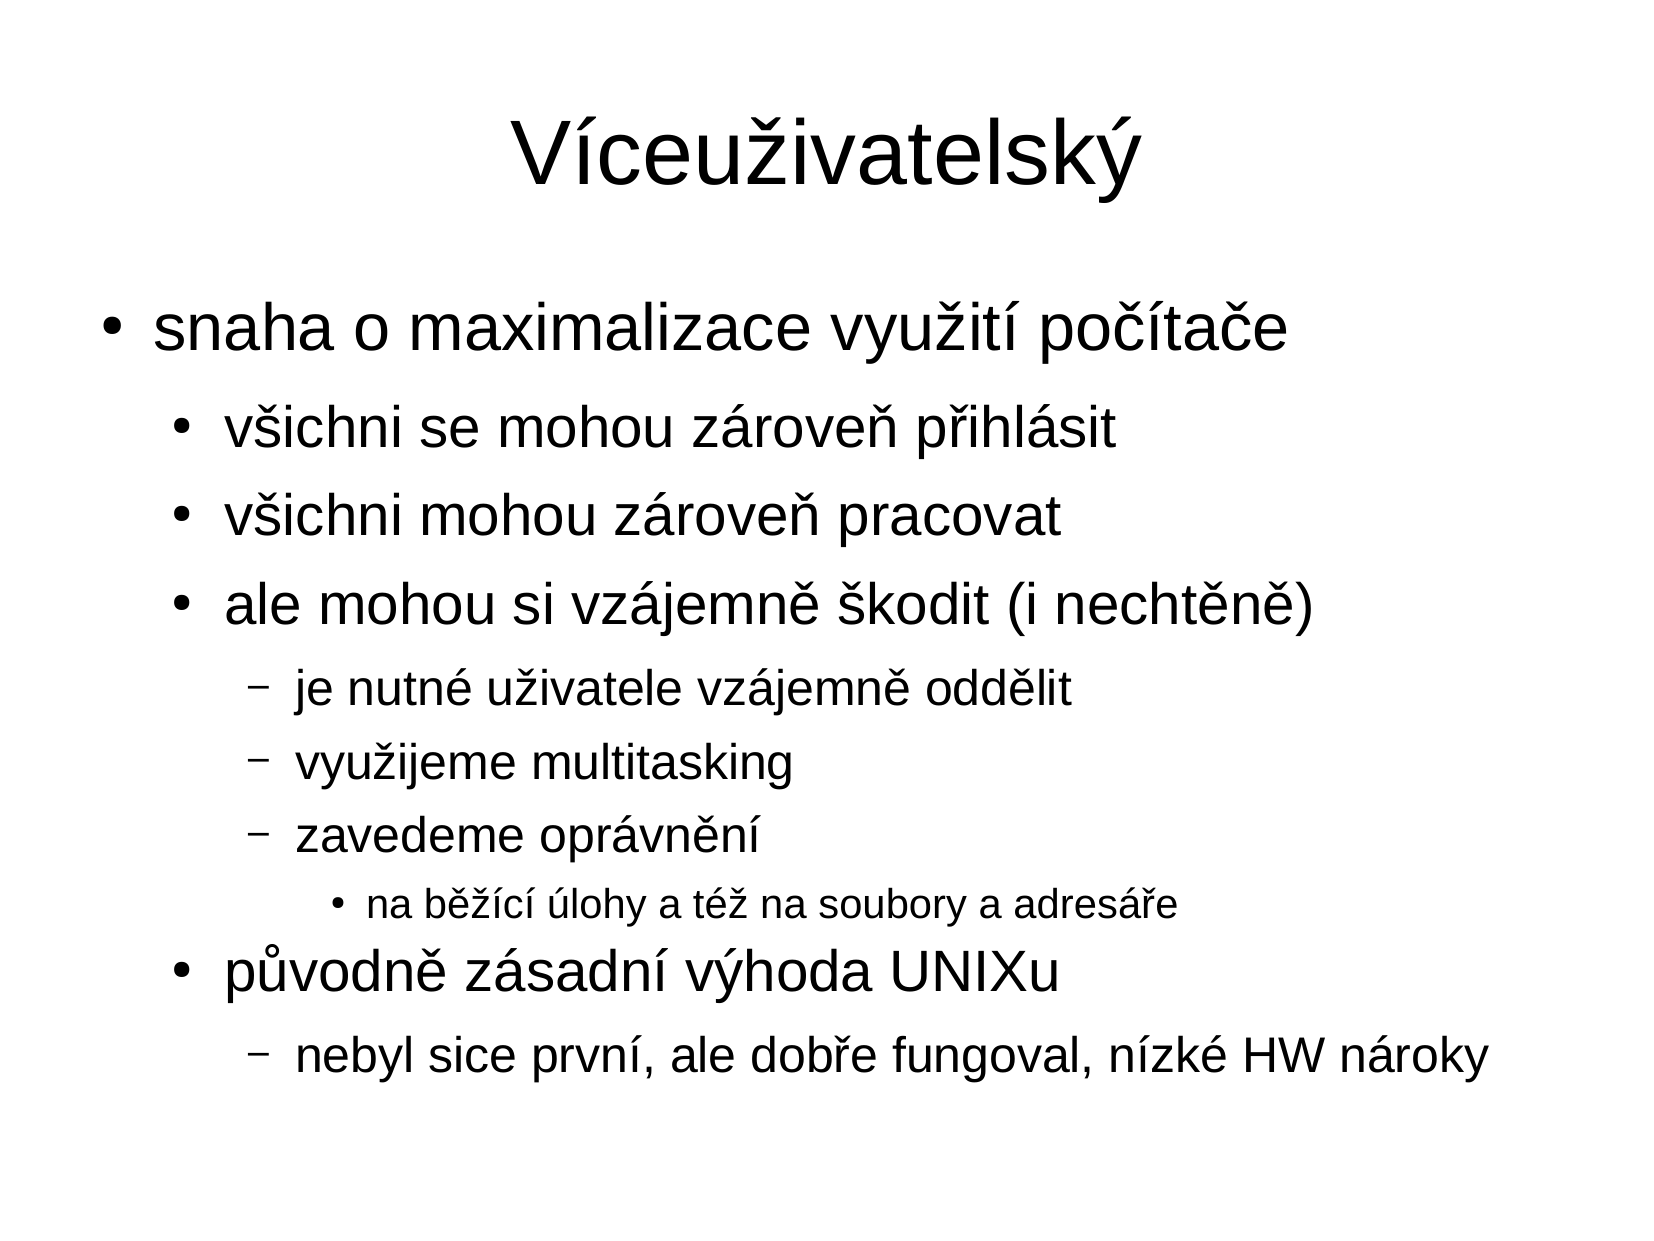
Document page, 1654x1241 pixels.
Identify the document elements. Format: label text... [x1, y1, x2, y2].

title Víceuživatelský [82, 56, 1571, 250]
list snaha o maximalizace využití počítače všichni se mohou zároveň přihlásit všichni mohou zároveň pracovat ale mohou si vzájemně škodit (i nechtěně) je nutné uživatele vzájemně oddělit využijeme multitasking zavedeme oprávnění na běžící úlohy a též na soubory a adresáře původně zásadní výhoda UNIXu nebyl sice první, ale dobře fungoval, nízké HW nároky [82, 290, 1571, 1094]
